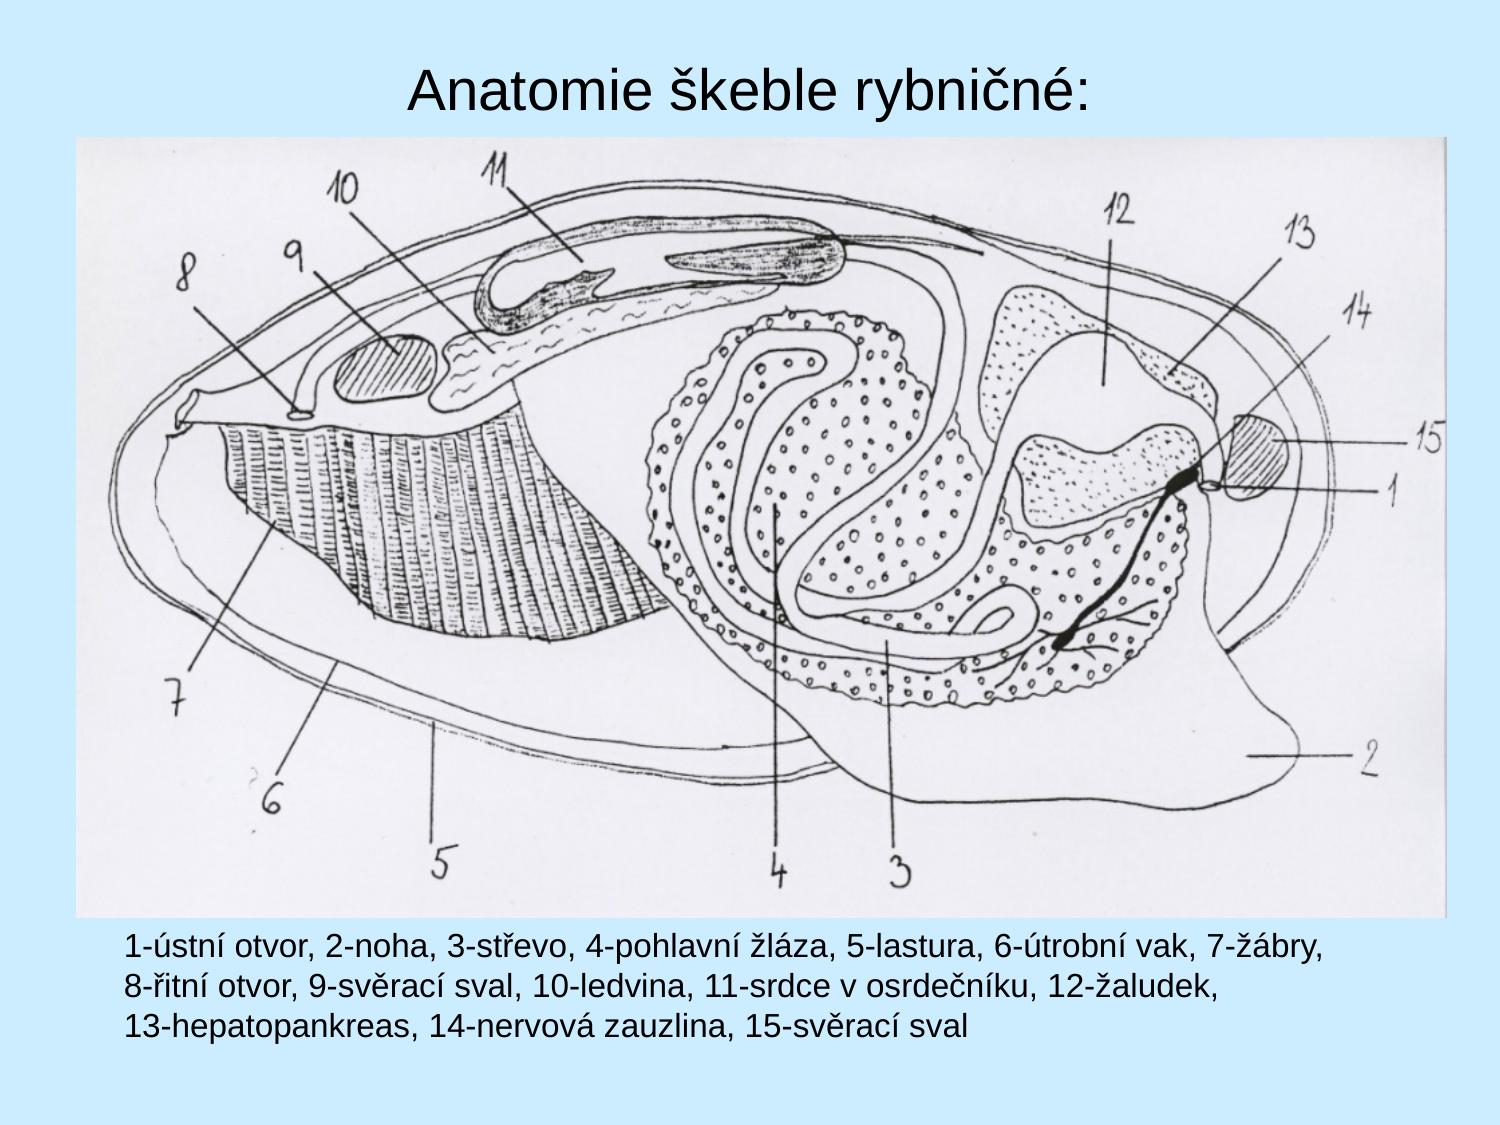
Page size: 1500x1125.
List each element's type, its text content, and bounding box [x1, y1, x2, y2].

title Anatomie škeble rybničné: [75, 45, 1426, 114]
picture [76, 137, 1447, 918]
text_box 1-ústní otvor, 2-noha, 3-střevo, 4-pohlavní žláza, 5-lastura, 6-útrobní vak, 7-žábry, 8-řitní otvor, 9-svěrací sval, 10-ledvina, 11-srdce v osrdečníku, 12-žaludek, 13-hepatopankreas, 14-nervová zauzlina, 15-svěrací sval [108, 916, 1359, 1053]
